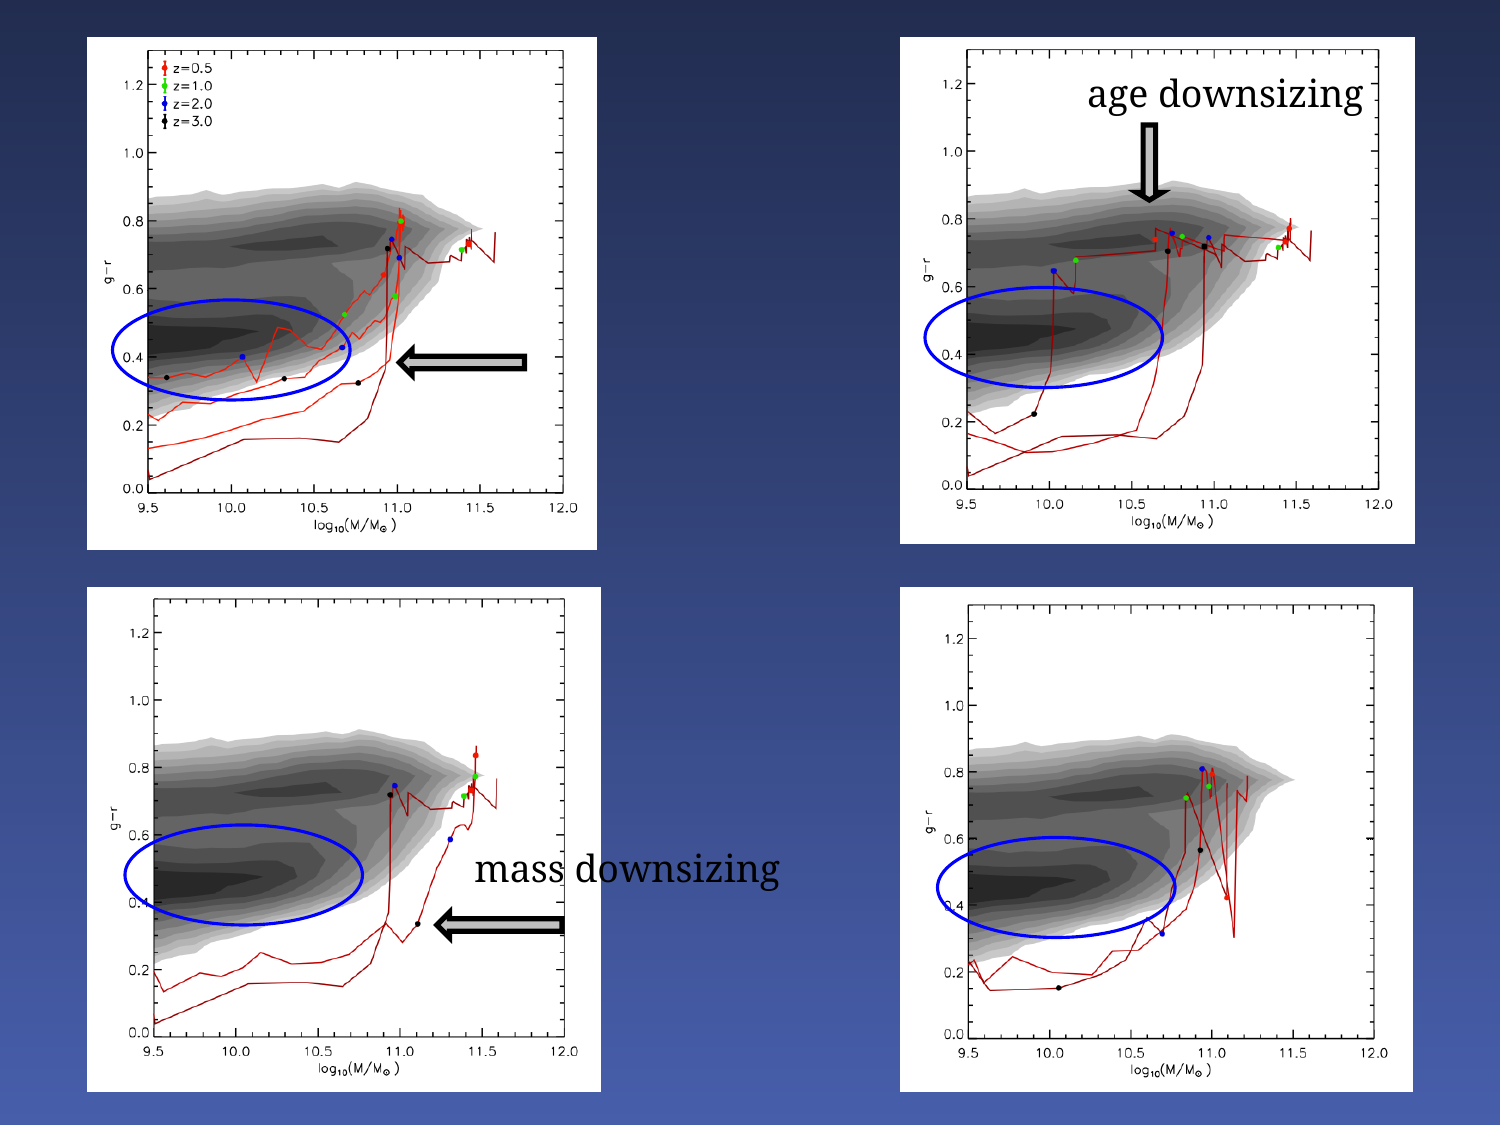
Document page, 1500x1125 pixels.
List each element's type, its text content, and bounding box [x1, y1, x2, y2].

text_box [399, 349, 525, 376]
text_box mass downsizing [449, 837, 796, 898]
picture [900, 587, 1413, 1092]
text_box age downsizing [1062, 62, 1379, 123]
text_box [436, 912, 562, 938]
picture [900, 37, 1415, 544]
picture [87, 37, 597, 550]
text_box [1136, 125, 1162, 201]
picture [87, 587, 601, 1092]
